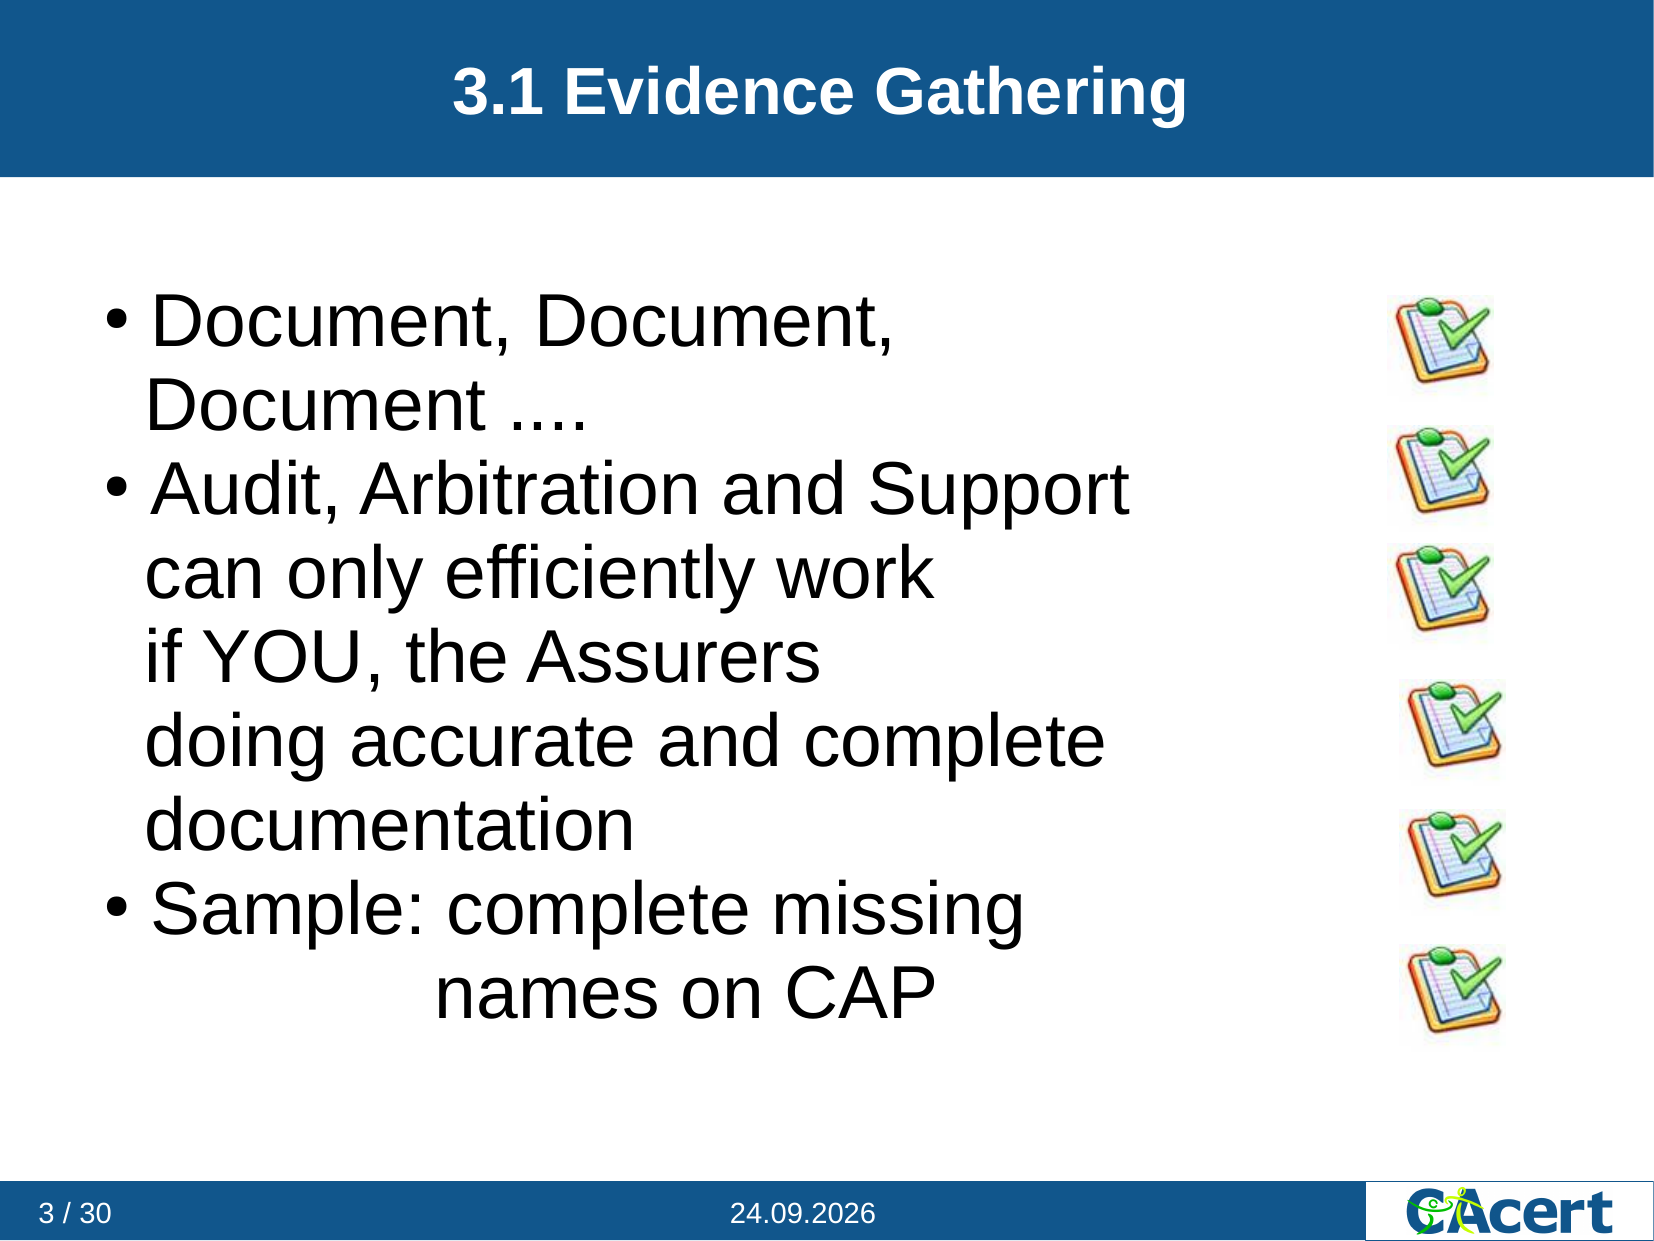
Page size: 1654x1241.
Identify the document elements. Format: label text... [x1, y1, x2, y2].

picture [1399, 944, 1506, 1052]
picture [1387, 425, 1494, 532]
text_box Document, Document, Document .... Audit, Arbitration and Support can only efficiently work if YOU, the Assurers doing accurate and complete documentation Sample: complete missing names on CAP [88, 270, 1140, 1042]
picture [1399, 809, 1506, 916]
picture [1387, 295, 1494, 402]
title 3.1 Evidence Gathering [76, 17, 1565, 166]
picture [1399, 679, 1506, 786]
picture [1406, 1186, 1613, 1235]
picture [1387, 543, 1494, 650]
